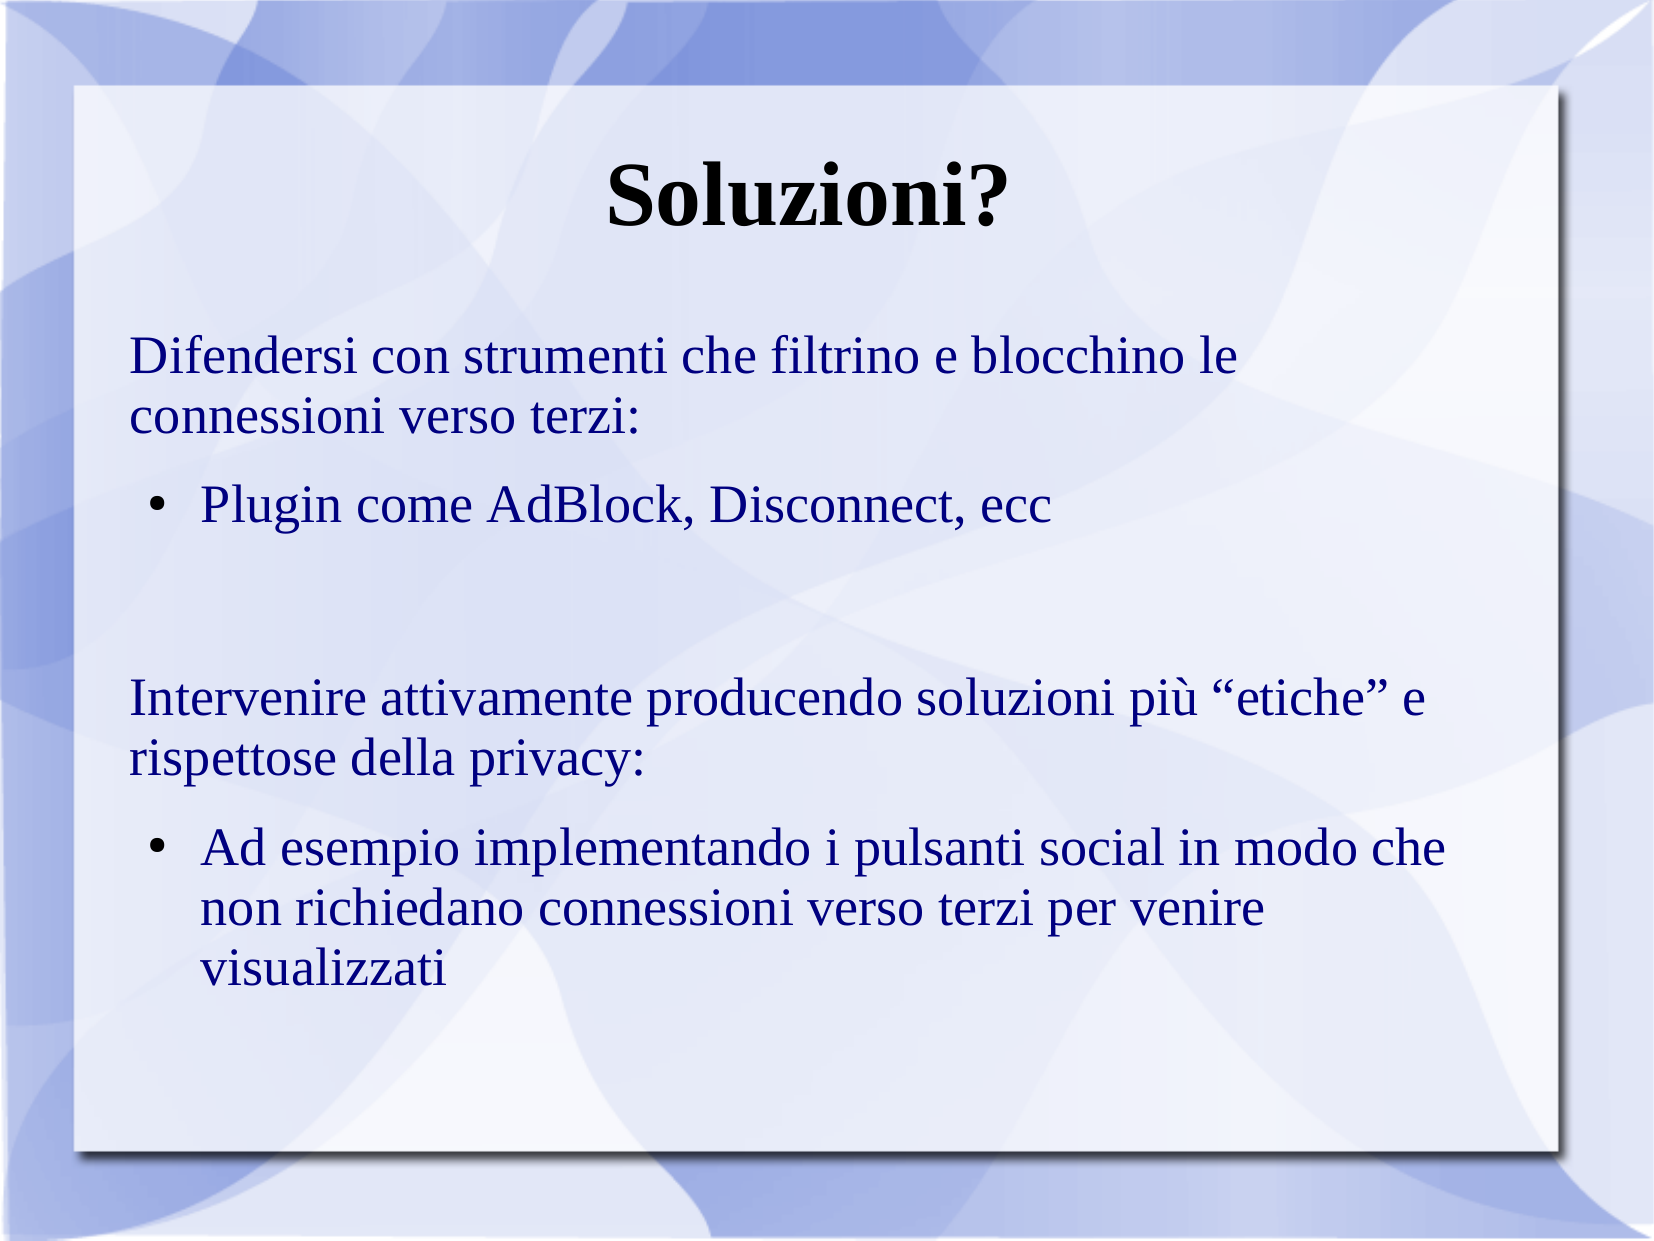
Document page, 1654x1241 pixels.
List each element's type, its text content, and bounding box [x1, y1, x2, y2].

picture [0, 0, 1654, 1241]
title Soluzioni? [82, 90, 1536, 298]
list Difendersi con strumenti che filtrino e blocchino le connessioni verso terzi: Plugin come AdBlock, Disconnect, ecc Intervenire attivamente producendo soluzioni più “etiche” e rispettose della privacy: Ad esempio implementando i pulsanti social in modo che non richiedano connessioni verso terzi per venire visualizzati [129, 324, 1489, 1101]
